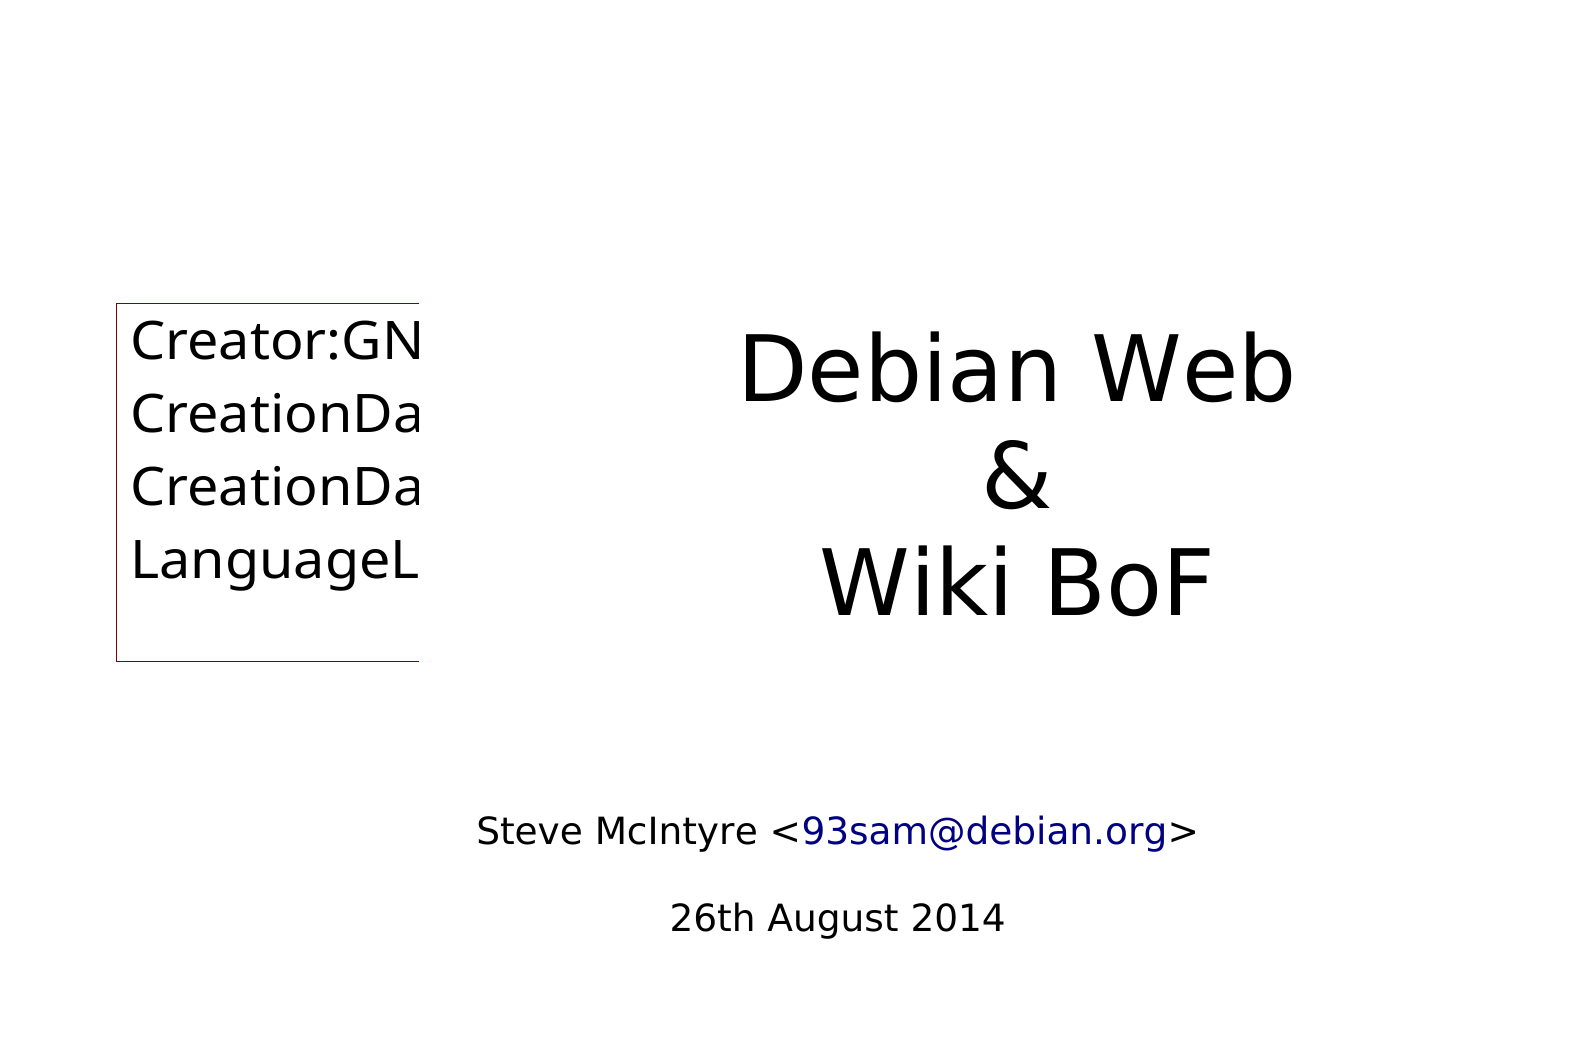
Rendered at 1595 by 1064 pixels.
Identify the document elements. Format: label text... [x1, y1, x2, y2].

title Debian Web & Wiki BoF [419, 316, 1595, 638]
subtitle Steve McIntyre <93sam@debian.org> 26th August 2014 [102, 624, 1538, 1064]
picture [112, 300, 419, 662]
